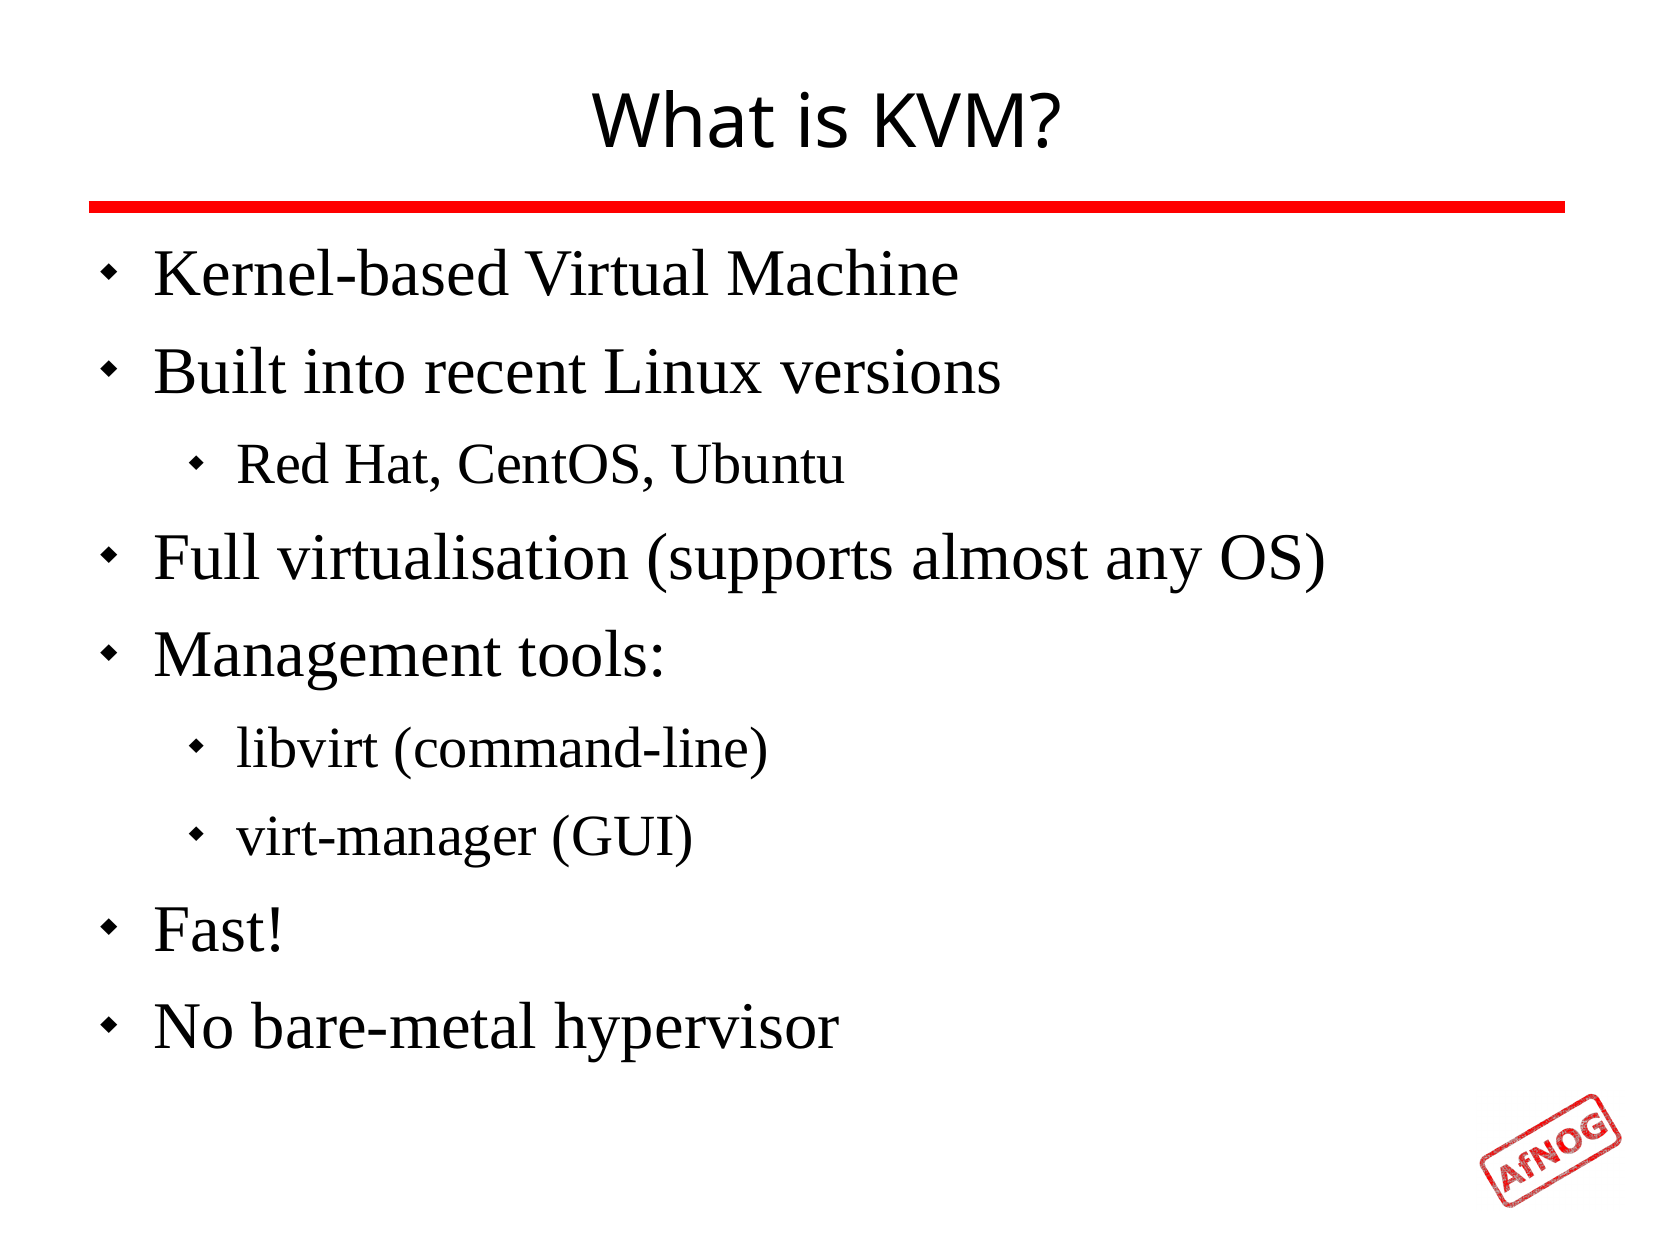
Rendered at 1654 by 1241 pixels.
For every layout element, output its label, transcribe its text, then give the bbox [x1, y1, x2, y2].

title What is KVM? [82, 29, 1571, 207]
picture [1476, 1090, 1625, 1211]
list Kernel-based Virtual Machine Built into recent Linux versions Red Hat, CentOS, Ubuntu Full virtualisation (supports almost any OS) Management tools: libvirt (command-line) virt-manager (GUI) Fast! No bare-metal hypervisor [82, 236, 1571, 1064]
